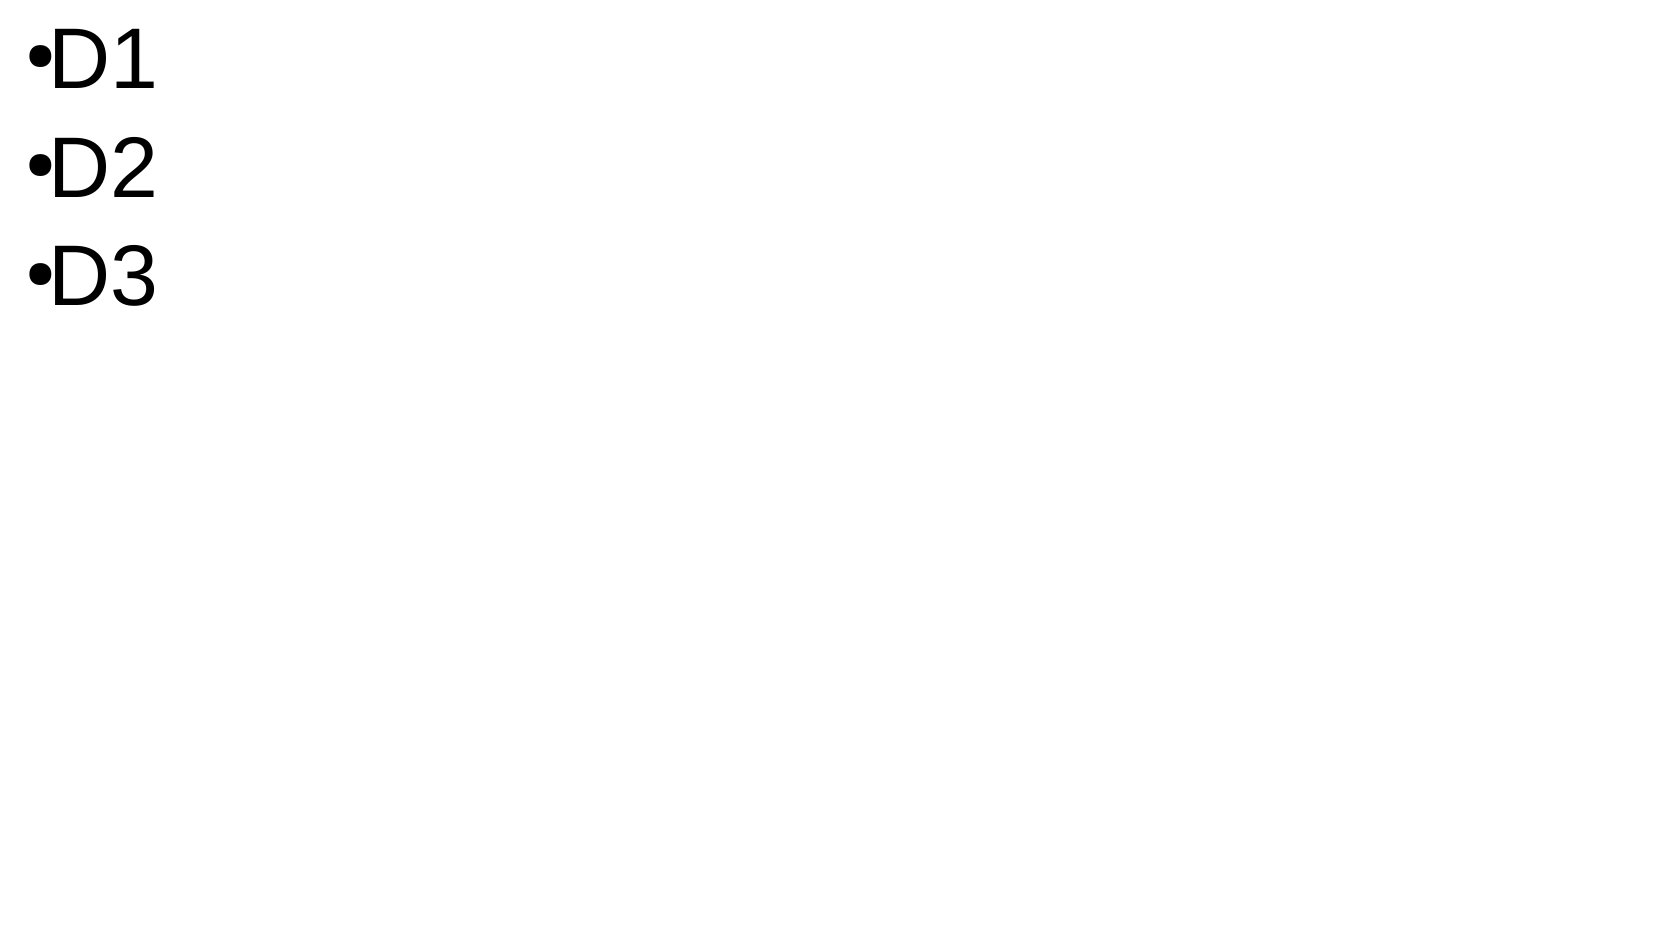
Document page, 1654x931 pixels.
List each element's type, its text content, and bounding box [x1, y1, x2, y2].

list D1 D2 D3 [17, 10, 384, 325]
